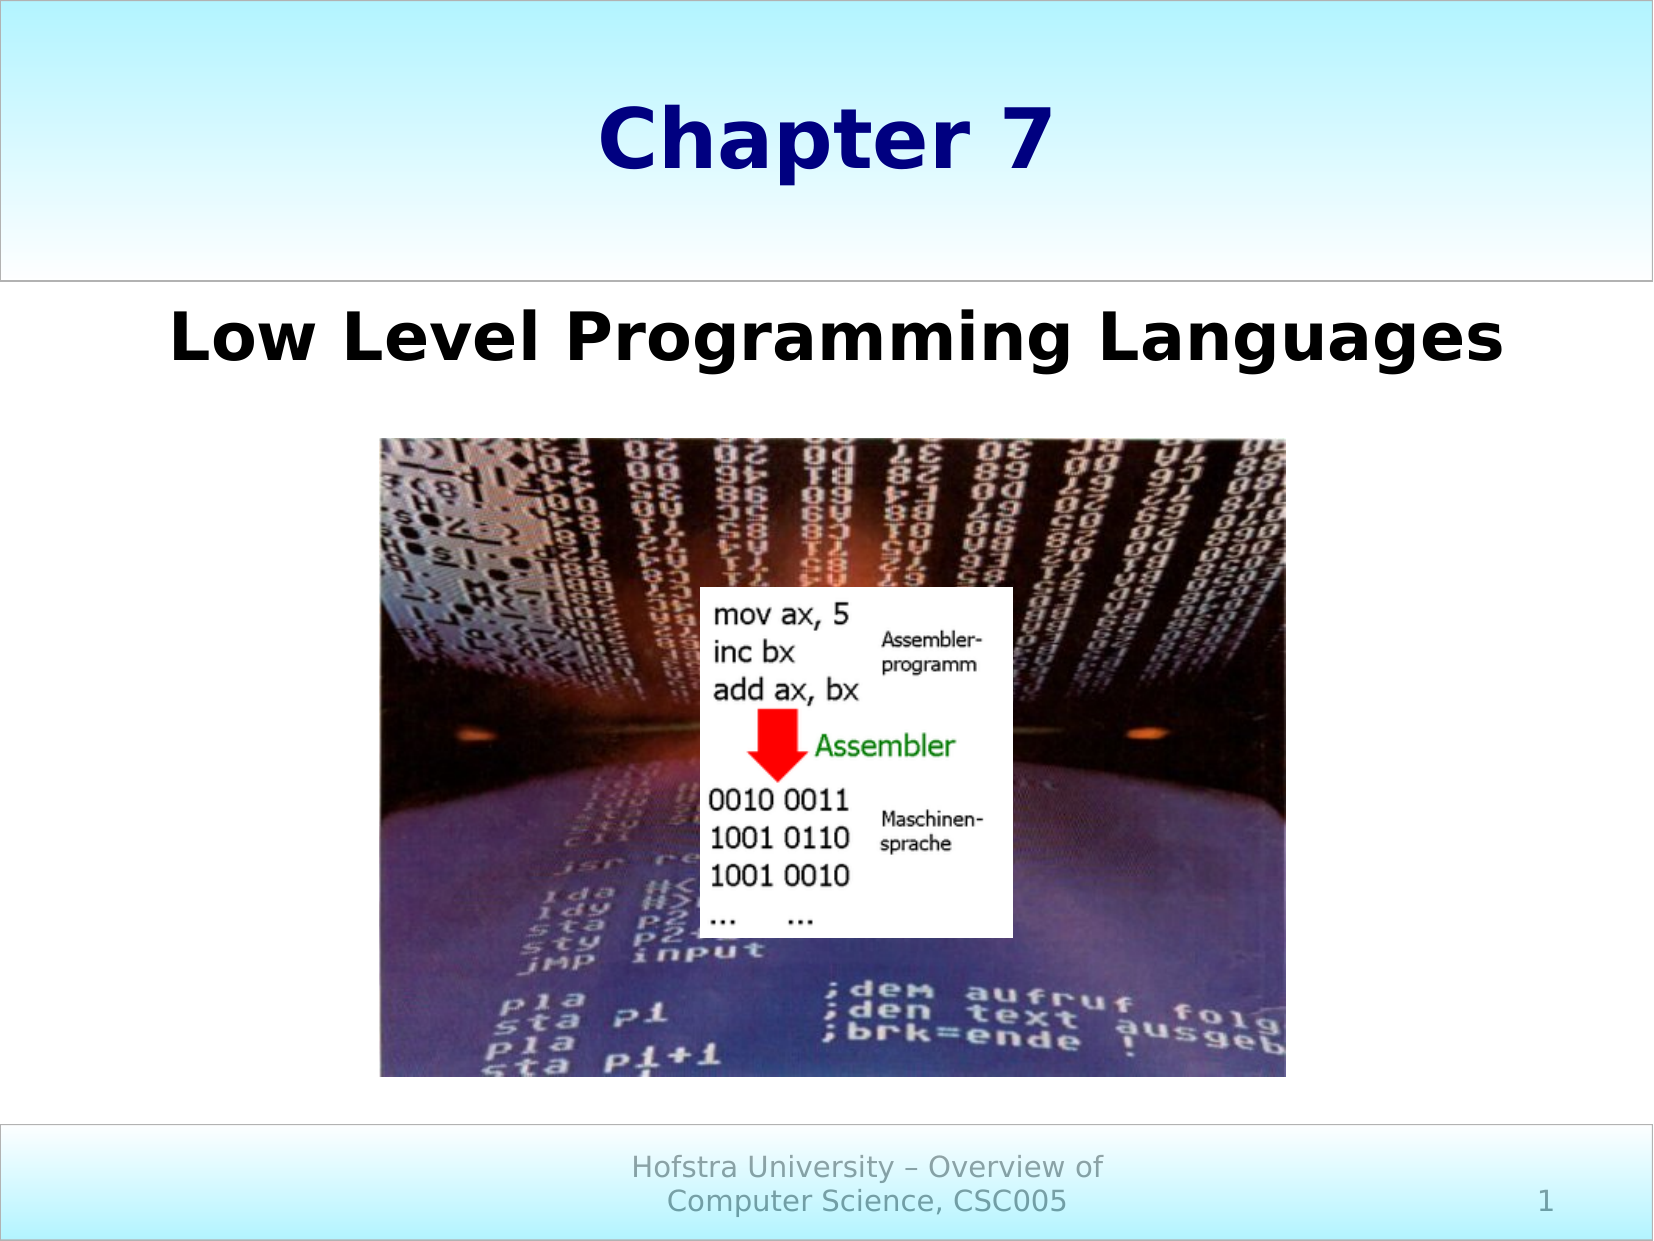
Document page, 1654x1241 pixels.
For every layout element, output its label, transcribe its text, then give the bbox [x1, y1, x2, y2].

title Chapter 7 [78, 77, 1576, 203]
subtitle Low Level Programming Languages [31, 245, 1570, 429]
picture [379, 438, 1286, 1077]
